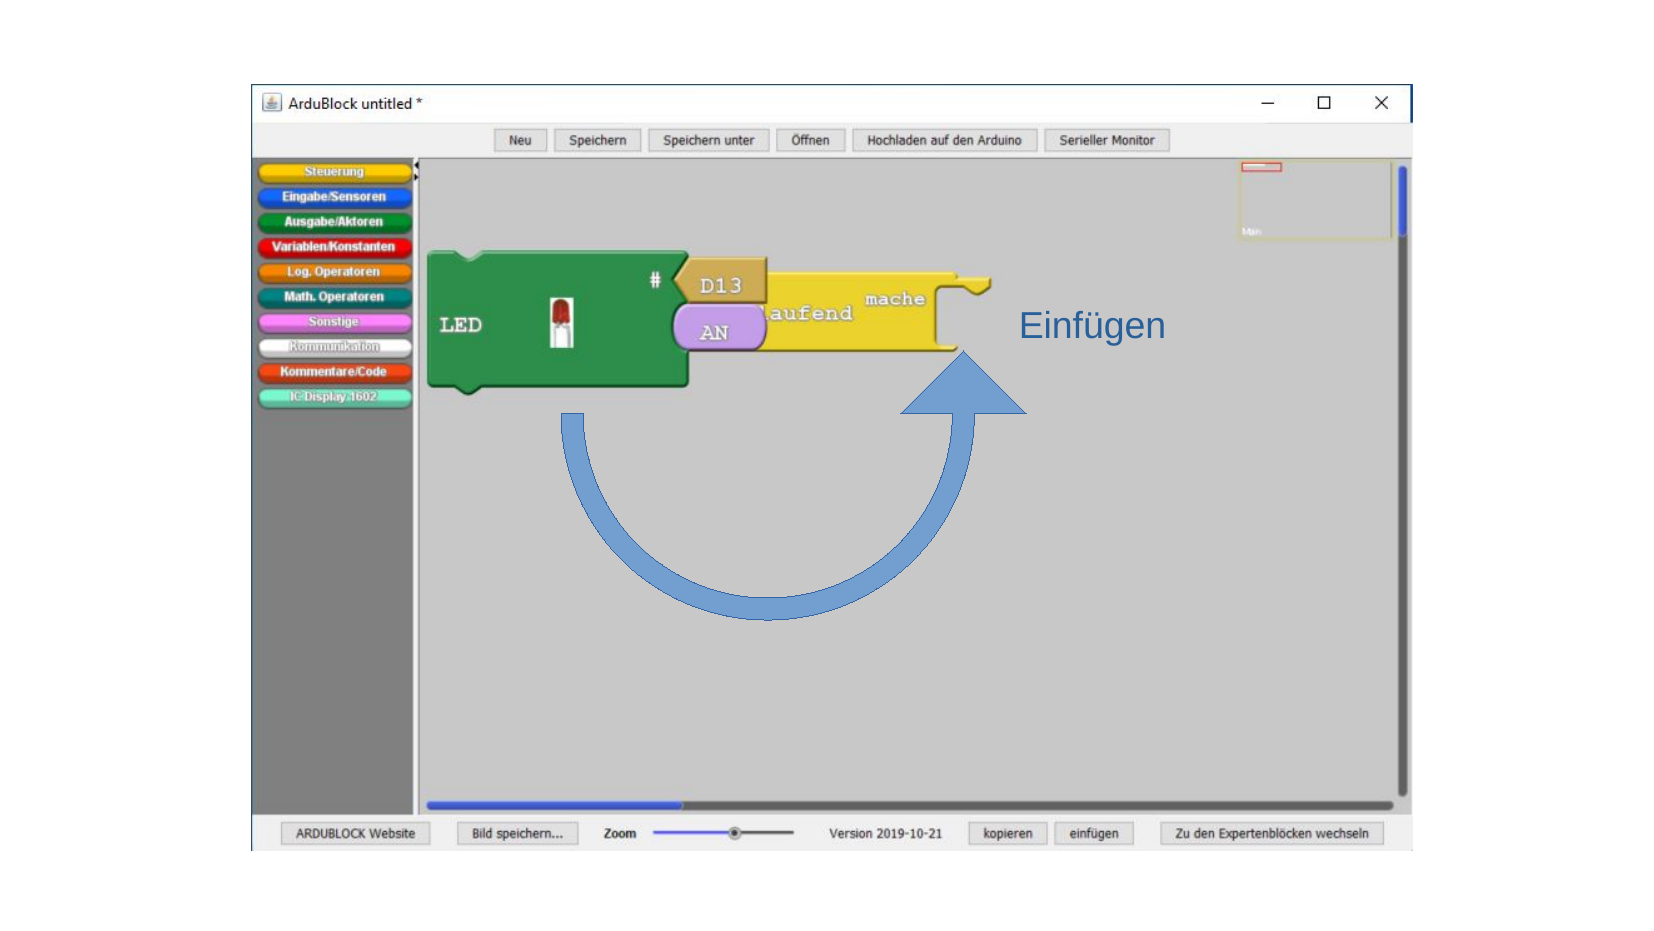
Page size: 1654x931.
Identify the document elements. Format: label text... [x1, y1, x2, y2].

text_box Einfügen [1003, 297, 1182, 355]
text_box [561, 350, 1027, 621]
picture [251, 84, 1413, 851]
